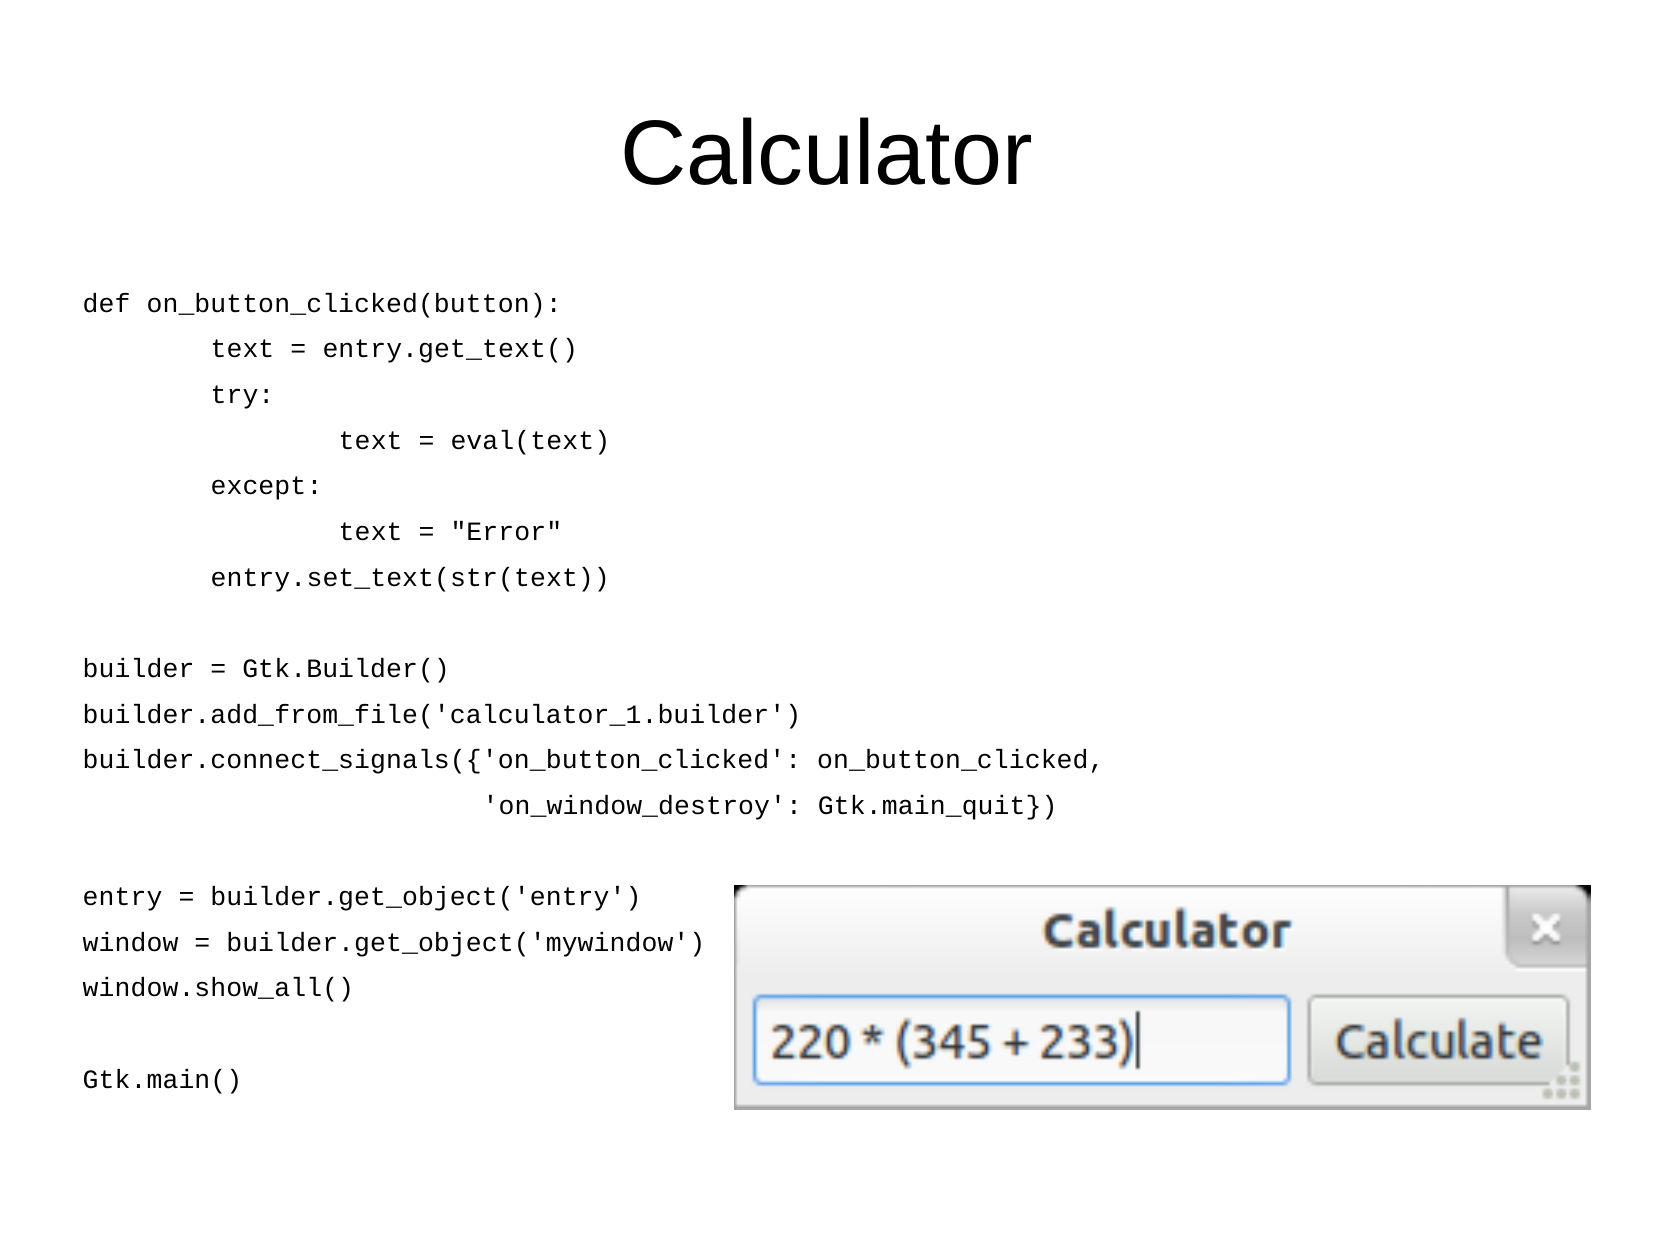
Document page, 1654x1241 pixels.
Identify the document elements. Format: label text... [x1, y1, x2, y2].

title Calculator [82, 49, 1571, 257]
list def on_button_clicked(button): text = entry.get_text() try: text = eval(text) except: text = "Error" entry.set_text(str(text)) builder = Gtk.Builder() builder.add_from_file('calculator_1.builder') builder.connect_signals({'on_button_clicked': on_button_clicked, 'on_window_destroy': Gtk.main_quit}) entry = builder.get_object('entry') window = builder.get_object('mywindow') window.show_all() Gtk.main() [82, 290, 1571, 1109]
picture [734, 885, 1591, 1111]
